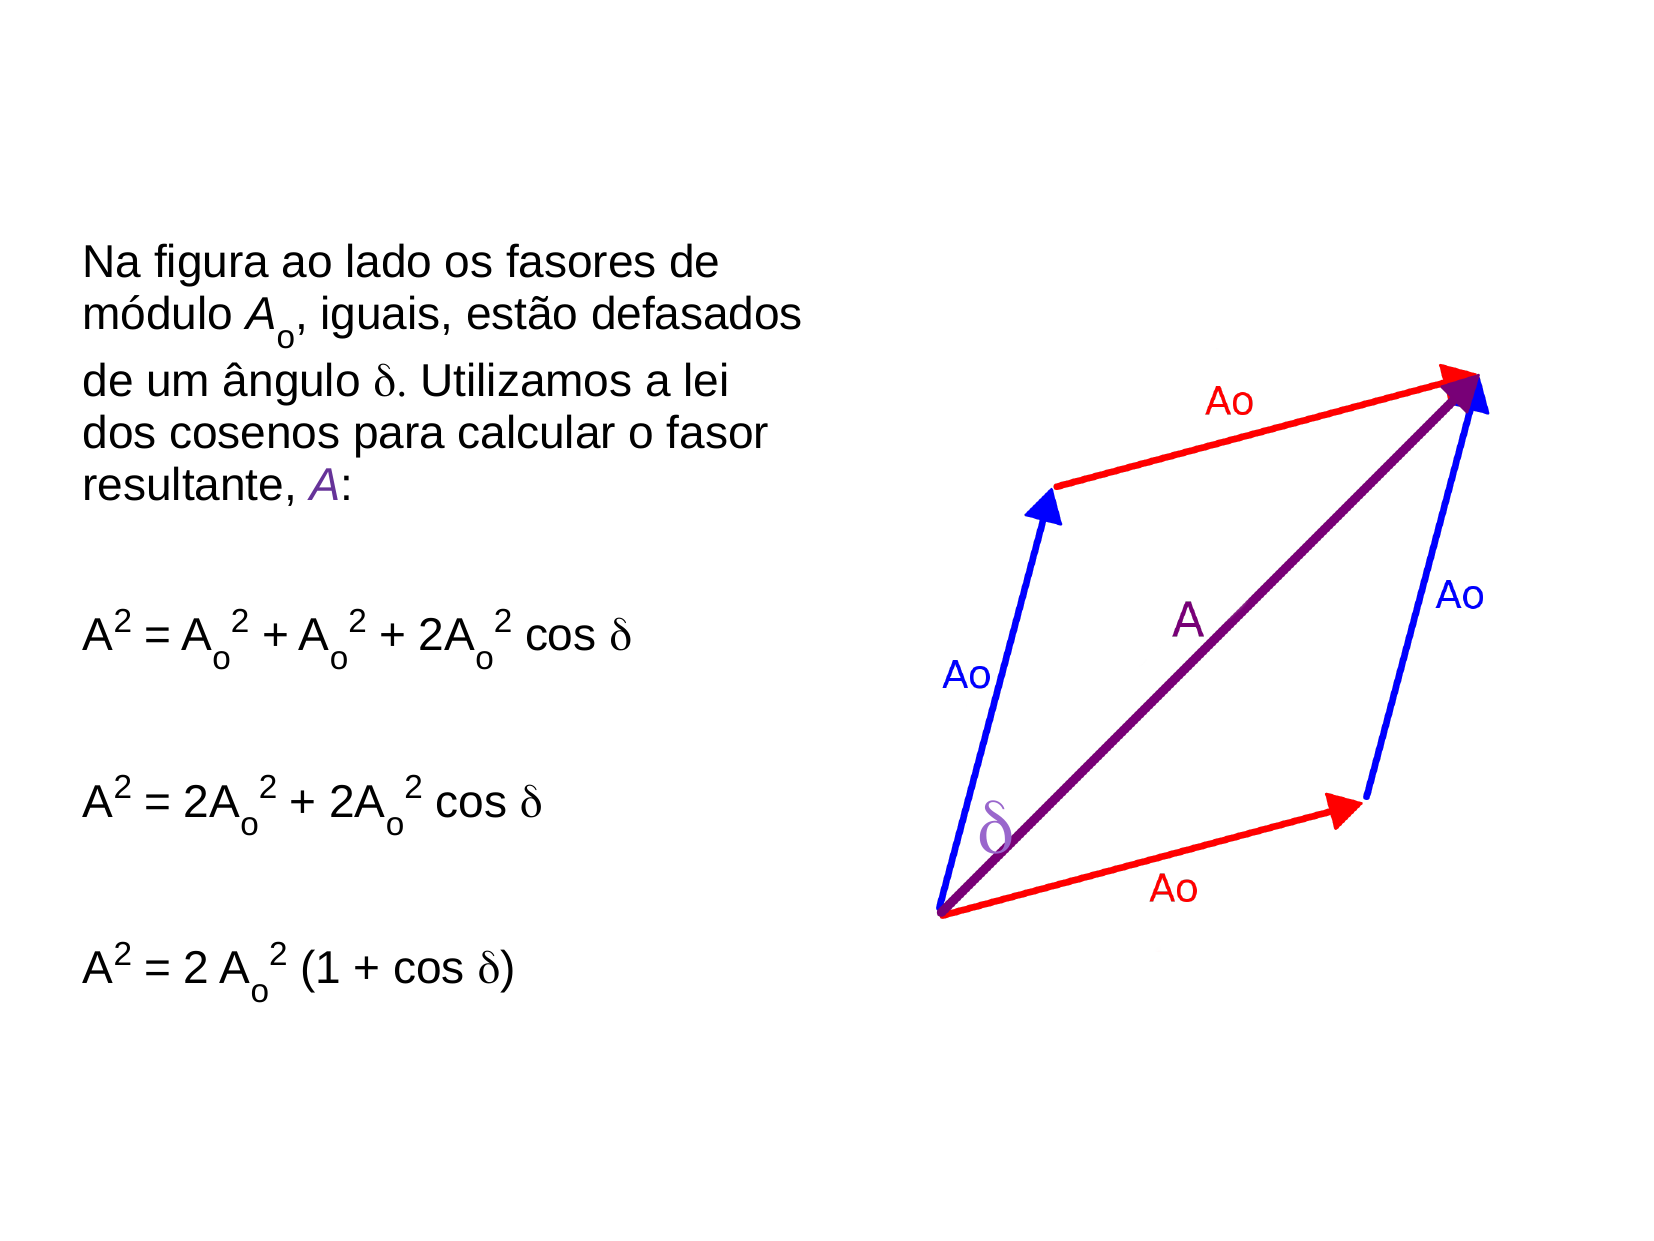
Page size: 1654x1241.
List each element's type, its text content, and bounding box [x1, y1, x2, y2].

list Na figura ao lado os fasores de módulo Ao, iguais, estão defasados de um ângulo d. Utilizamos a lei dos cosenos para calcular o fasor resultante, A: A2 = Ao2 + Ao2 + 2Ao2 cos d A2 = 2Ao2 + 2Ao2 cos d A2 = 2 Ao2 (1 + cos d) [82, 236, 809, 1010]
picture [848, 290, 1568, 1010]
text_box d [962, 794, 1030, 907]
